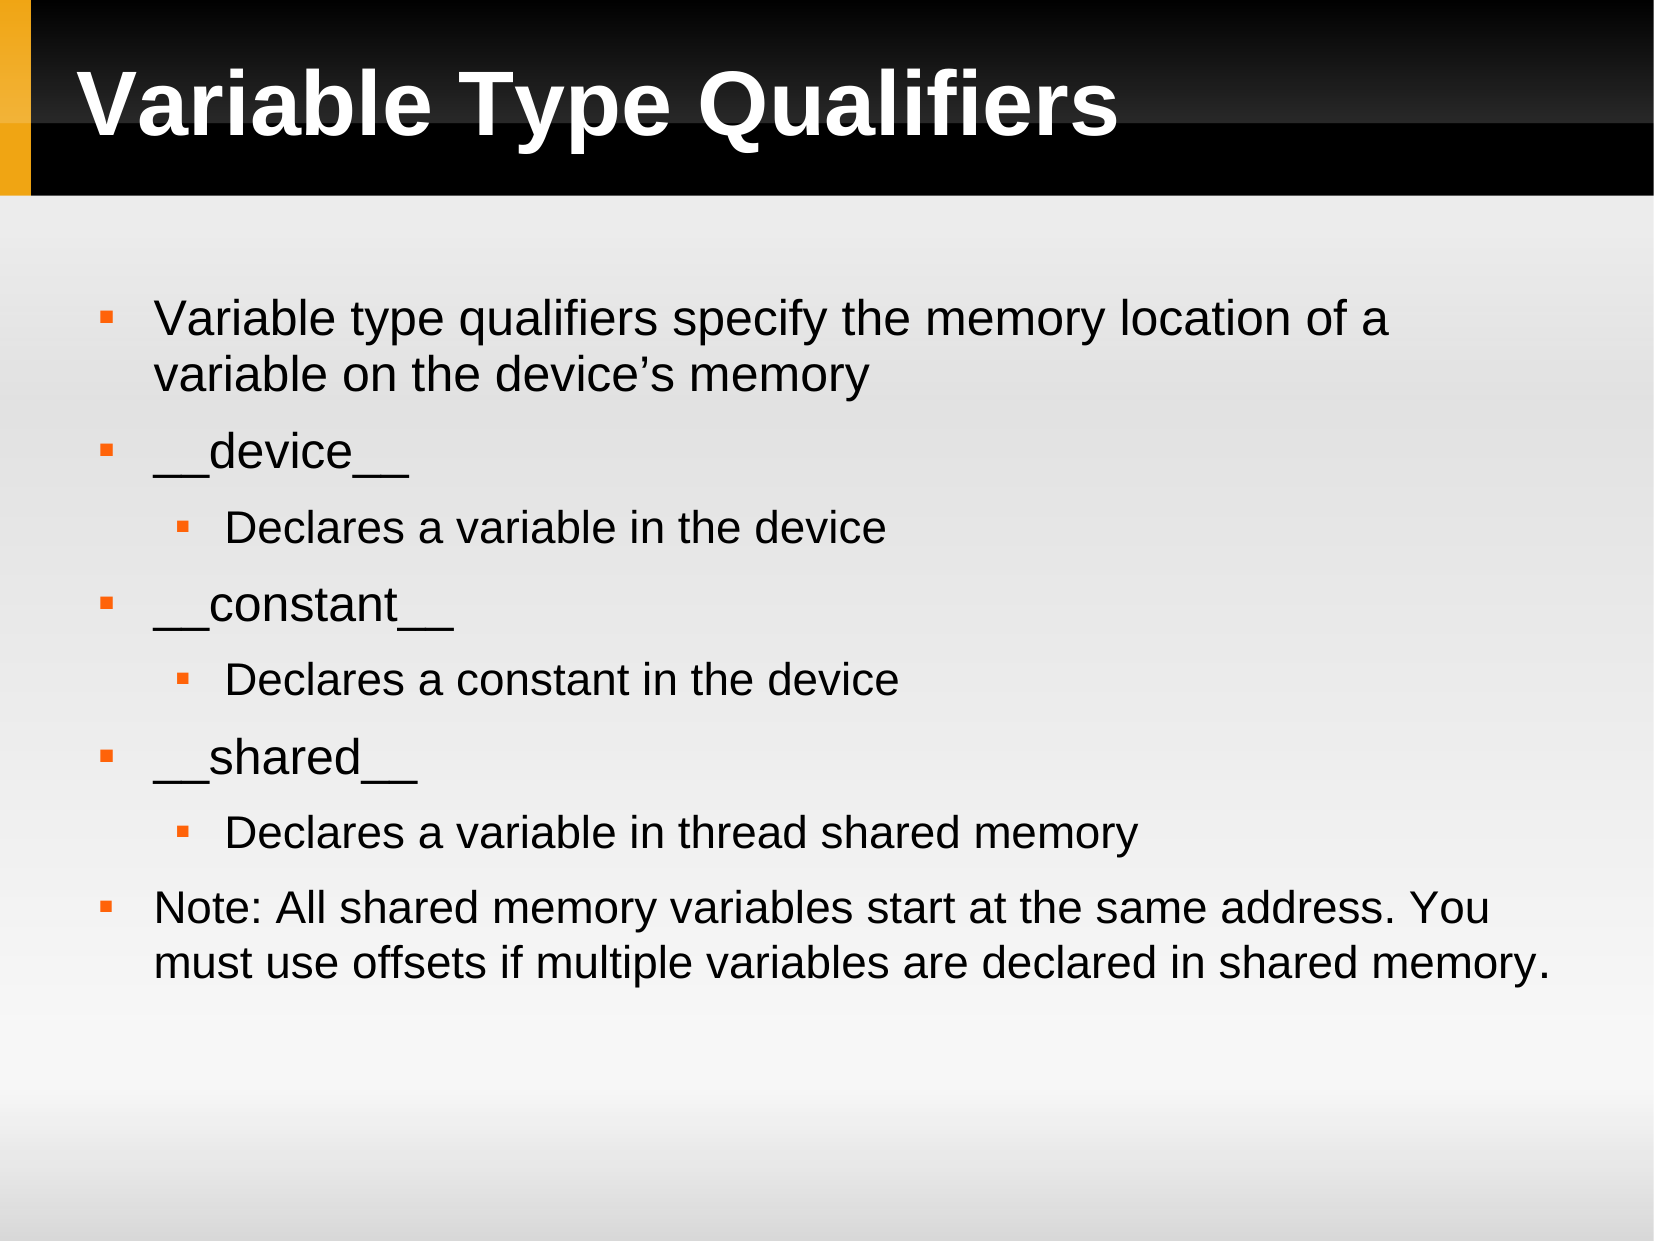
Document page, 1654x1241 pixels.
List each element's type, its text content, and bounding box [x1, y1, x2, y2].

title Variable Type Qualifiers [76, 7, 1565, 200]
list Variable type qualifiers specify the memory location of a variable on the device’s memory __device__ Declares a variable in the device __constant__ Declares a constant in the device __shared__ Declares a variable in thread shared memory Note: All shared memory variables start at the same address. You must use offsets if multiple variables are declared in shared memory. [82, 290, 1571, 1094]
picture [0, 0, 1654, 1241]
